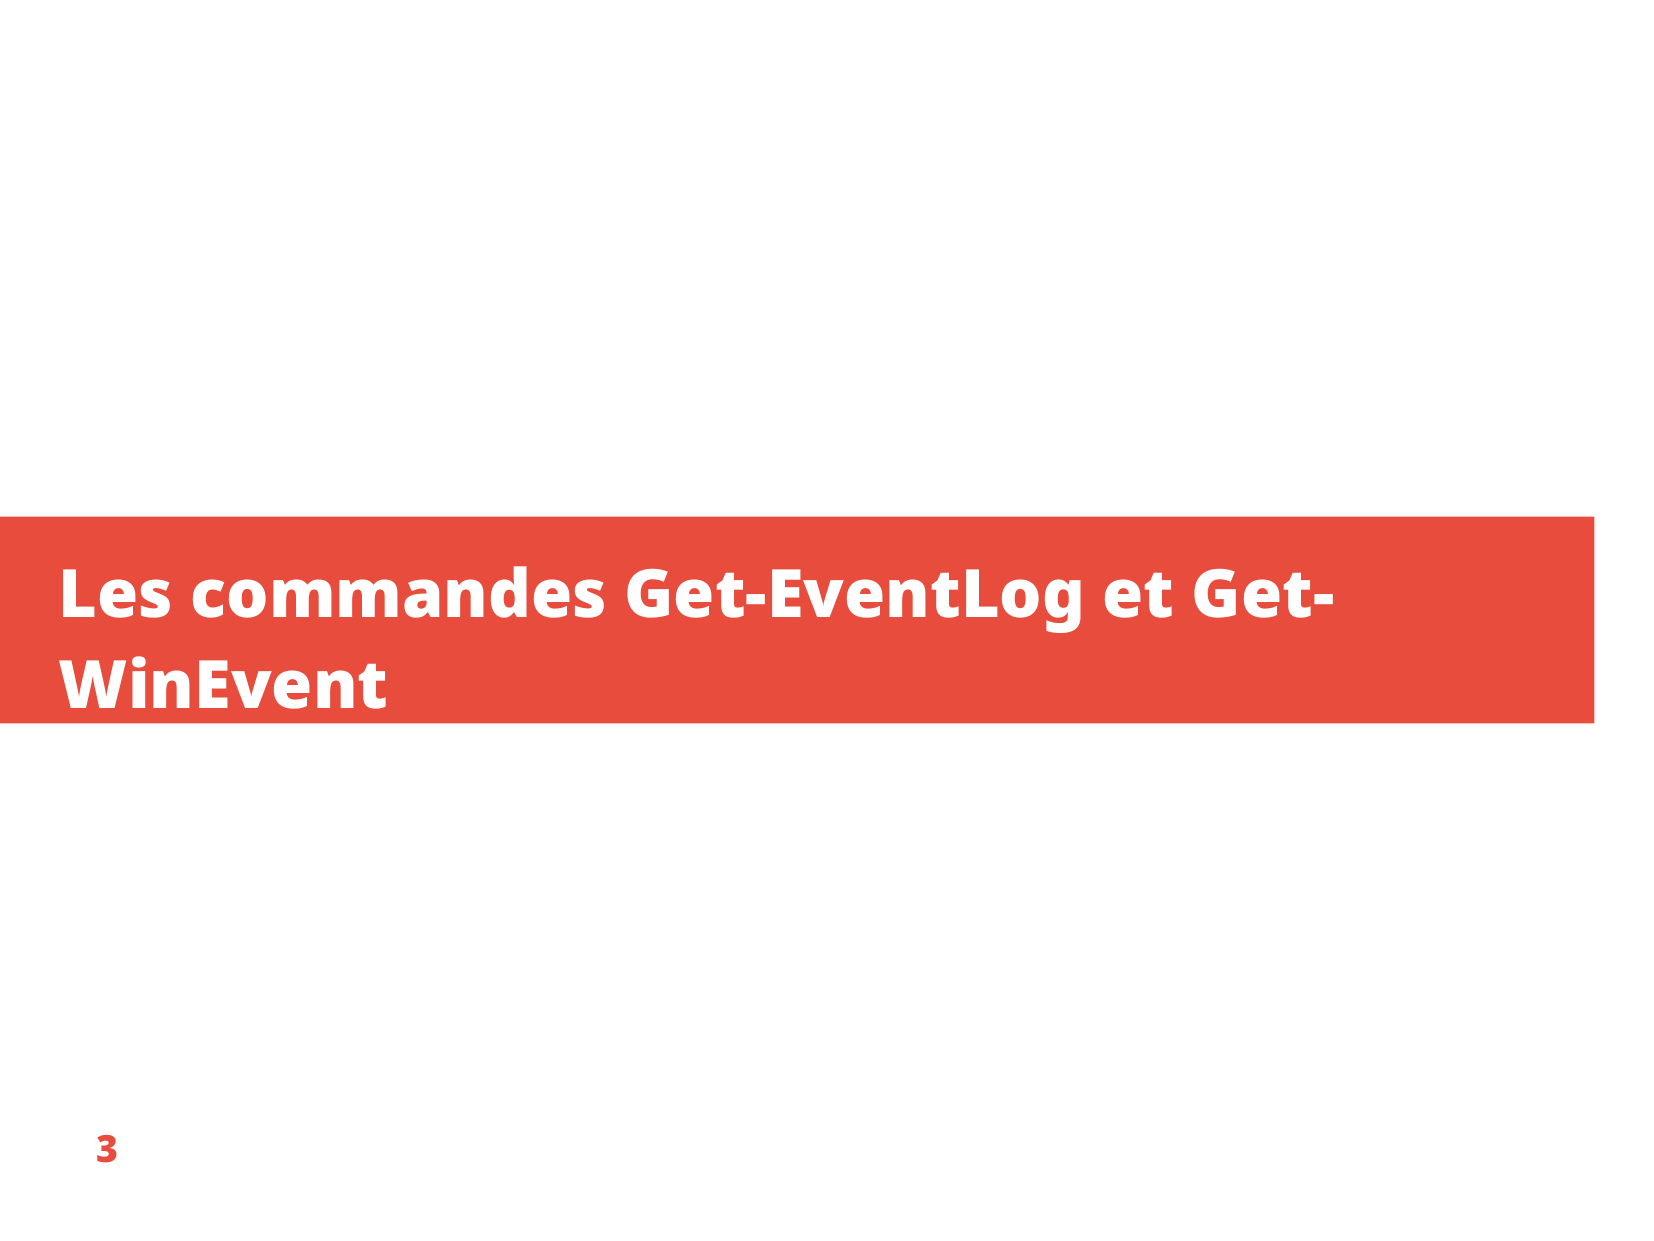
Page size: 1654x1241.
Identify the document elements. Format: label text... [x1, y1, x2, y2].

title Les commandes Get-EventLog et Get-WinEvent [59, 546, 1595, 694]
